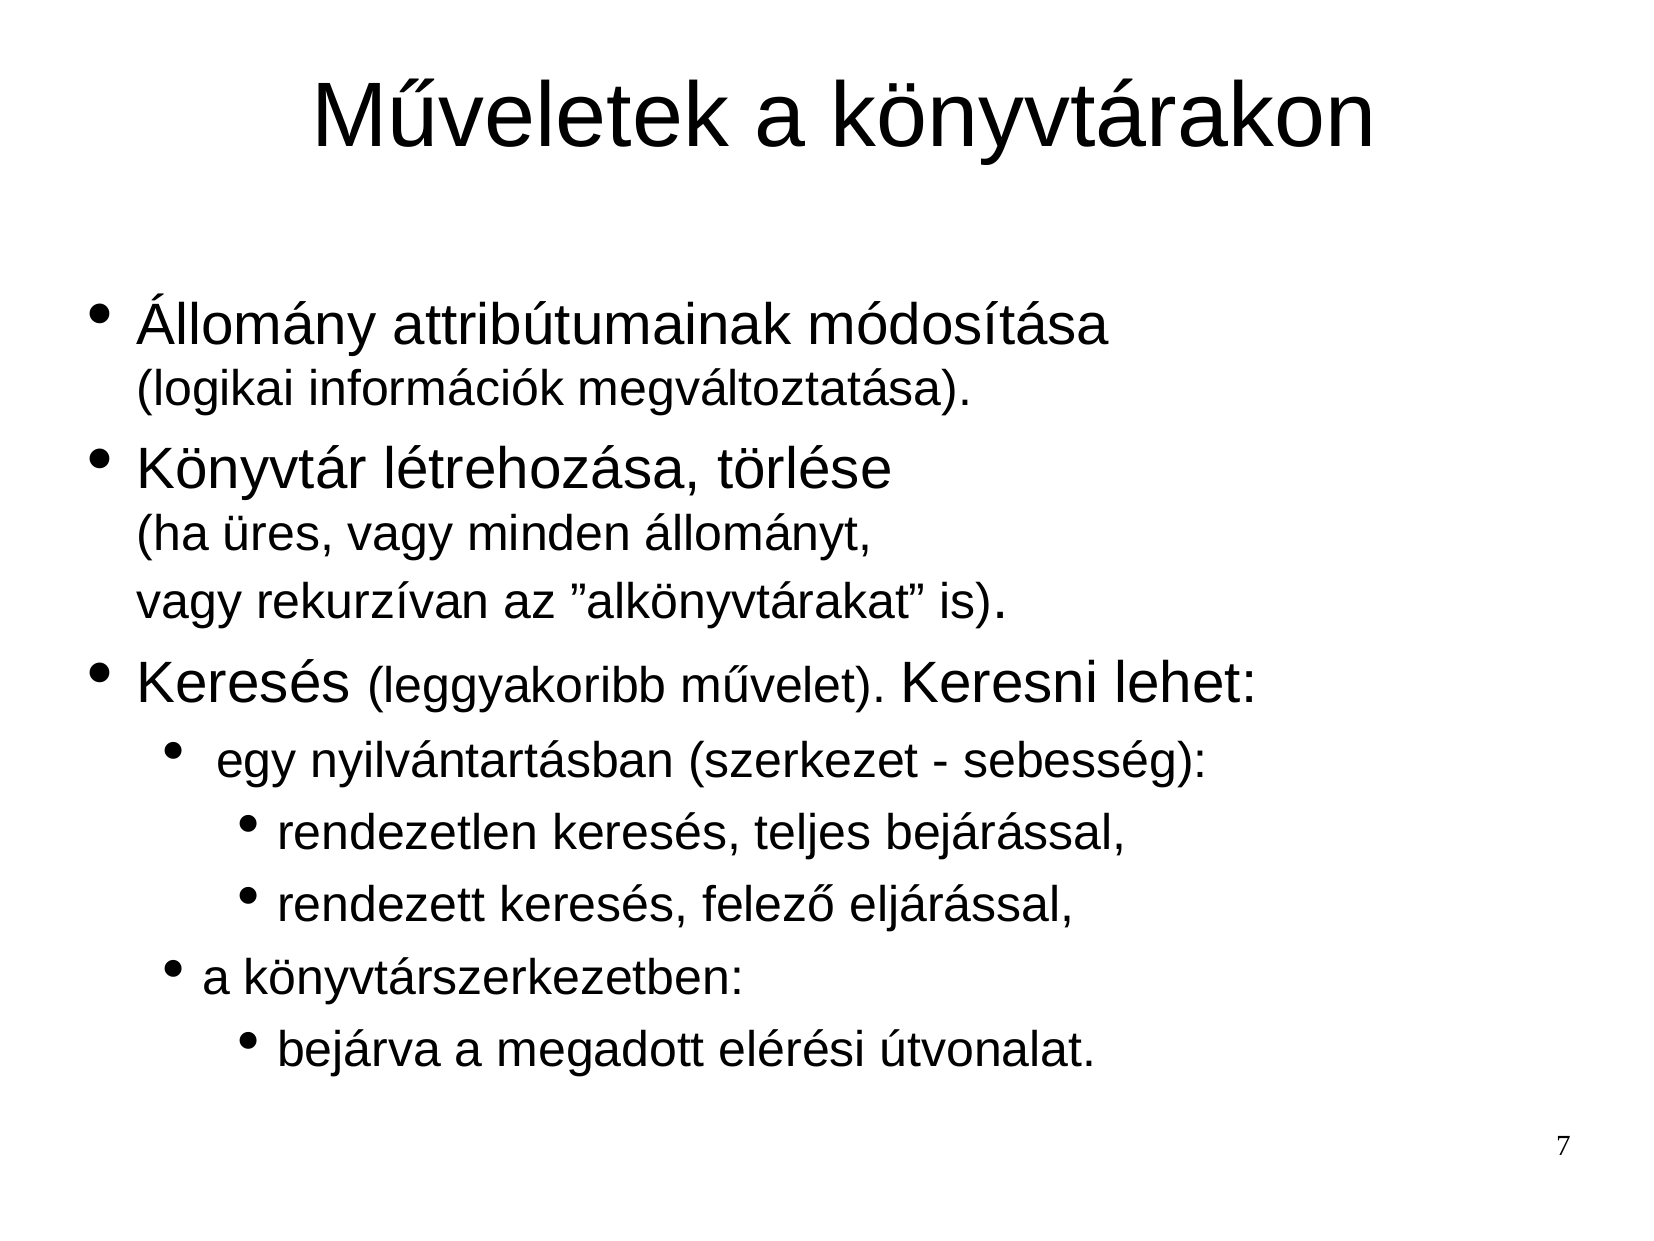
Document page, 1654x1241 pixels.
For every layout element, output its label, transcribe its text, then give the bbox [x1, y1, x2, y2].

title Műveletek a könyvtárakon [124, 6, 1530, 214]
list Állomány attribútumainak módosítása (logikai információk megváltoztatása). Könyvtár létrehozása, törlése (ha üres, vagy minden állományt, vagy rekurzívan az ”alkönyvtárakat” is). Keresés (leggyakoribb művelet). Keresni lehet: egy nyilvántartásban (szerkezet - sebesség): rendezetlen keresés, teljes bejárással, rendezett keresés, felező eljárással, a könyvtárszerkezetben: bejárva a megadott elérési útvonalat. [0, 278, 1595, 1241]
